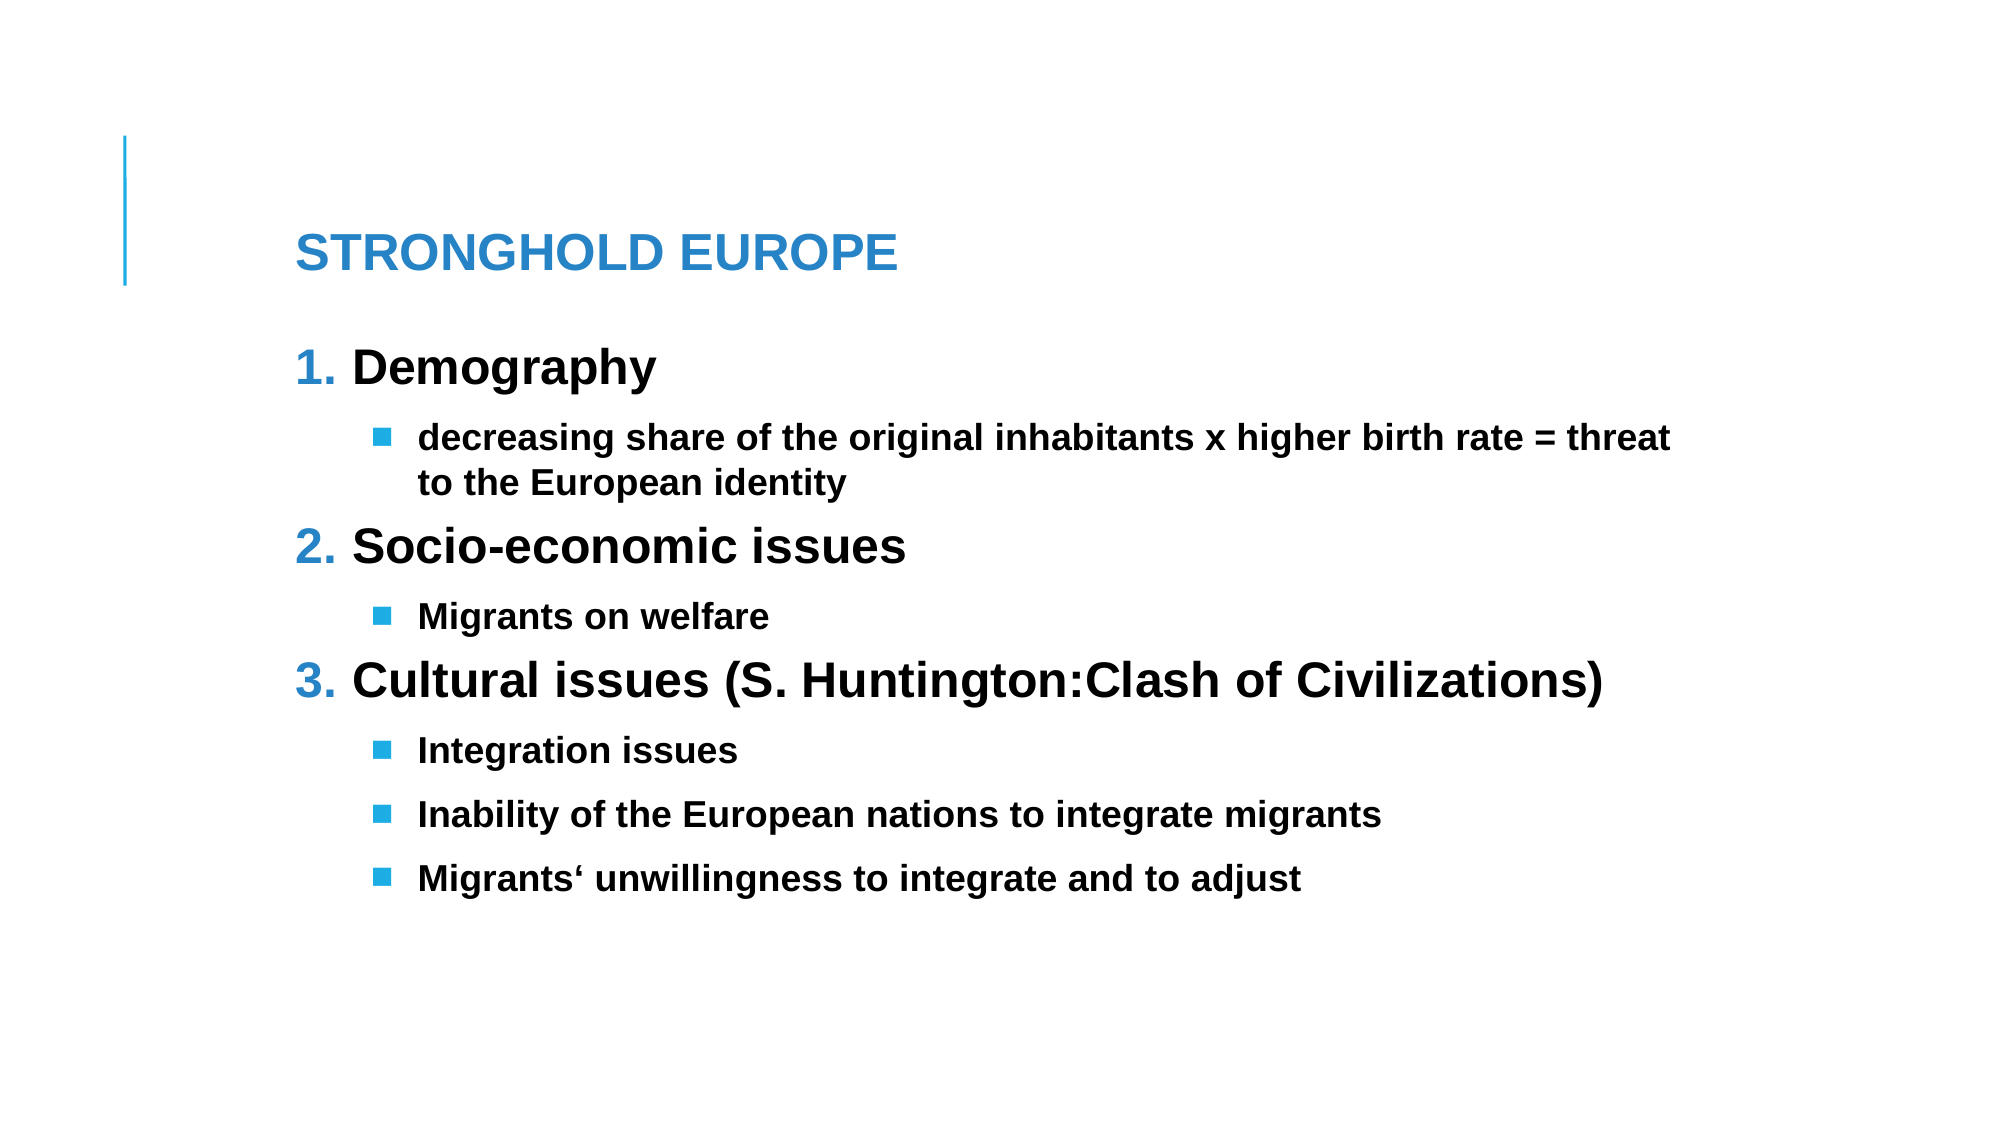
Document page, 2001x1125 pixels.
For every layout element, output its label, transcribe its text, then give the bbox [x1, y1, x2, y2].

list Demography decreasing share of the original inhabitants x higher birth rate = threat to the European identity Socio-economic issues Migrants on welfare Cultural issues (S. Huntington:Clash of Civilizations) Integration issues Inability of the European nations to integrate migrants Migrants‘ unwillingness to integrate and to adjust [295, 334, 1682, 1050]
title STRONGHOLD EUROPE [295, 93, 1682, 281]
